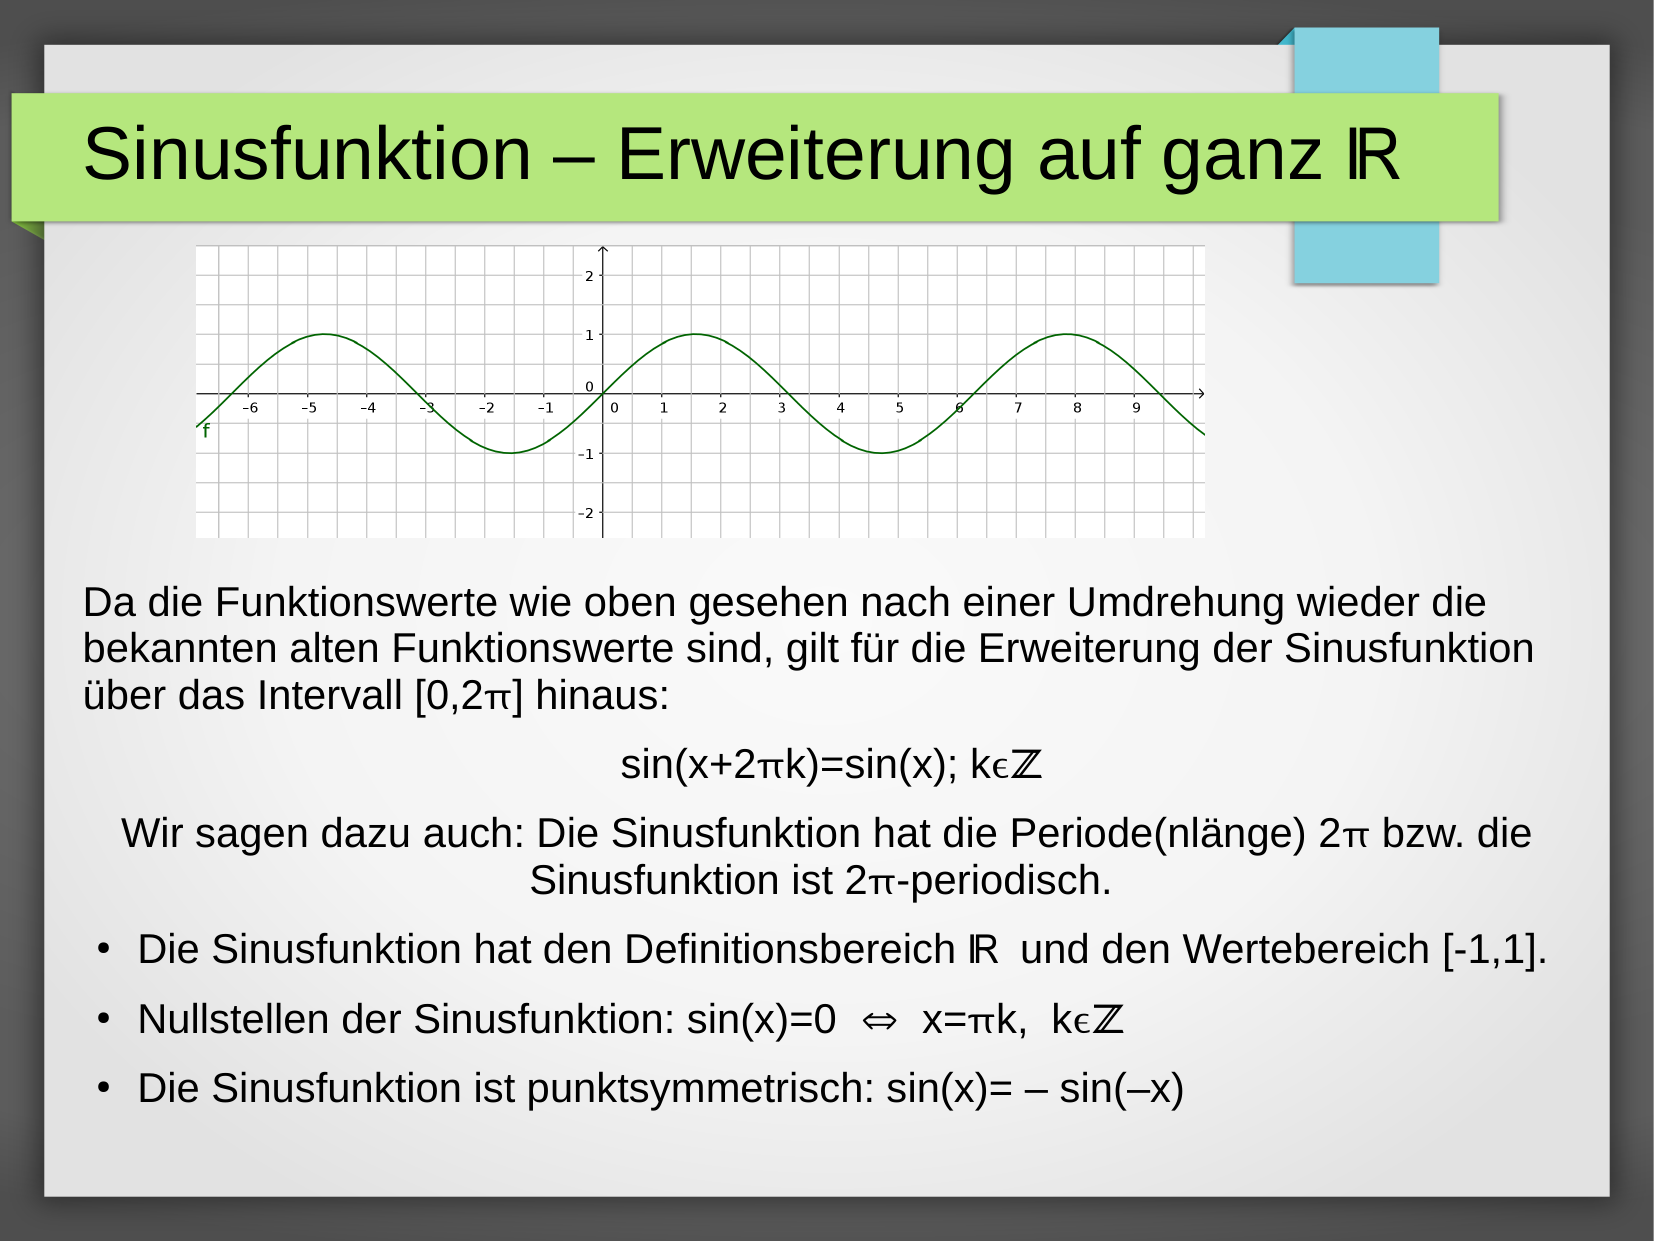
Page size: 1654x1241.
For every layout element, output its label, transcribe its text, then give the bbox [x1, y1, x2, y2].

picture [0, 0, 1654, 1241]
list Da die Funktionswerte wie oben gesehen nach einer Umdrehung wieder die bekannten alten Funktionswerte sind, gilt für die Erweiterung der Sinusfunktion über das Intervall [0,2] hinaus: sin(x+2k)=sin(x); kϵℤ Wir sagen dazu auch: Die Sinusfunktion hat die Periode(nlänge) 2 bzw. die Sinusfunktion ist 2-periodisch. Die Sinusfunktion hat den Definitionsbereich ℝ und den Wertebereich [-1,1]. Nullstellen der Sinusfunktion: sin(x)=0  x=k, kϵℤ Die Sinusfunktion ist punktsymmetrisch: sin(x)= – sin(–x) [82, 578, 1571, 1123]
title Sinusfunktion – Erweiterung auf ganz ℝ [82, 65, 1536, 242]
